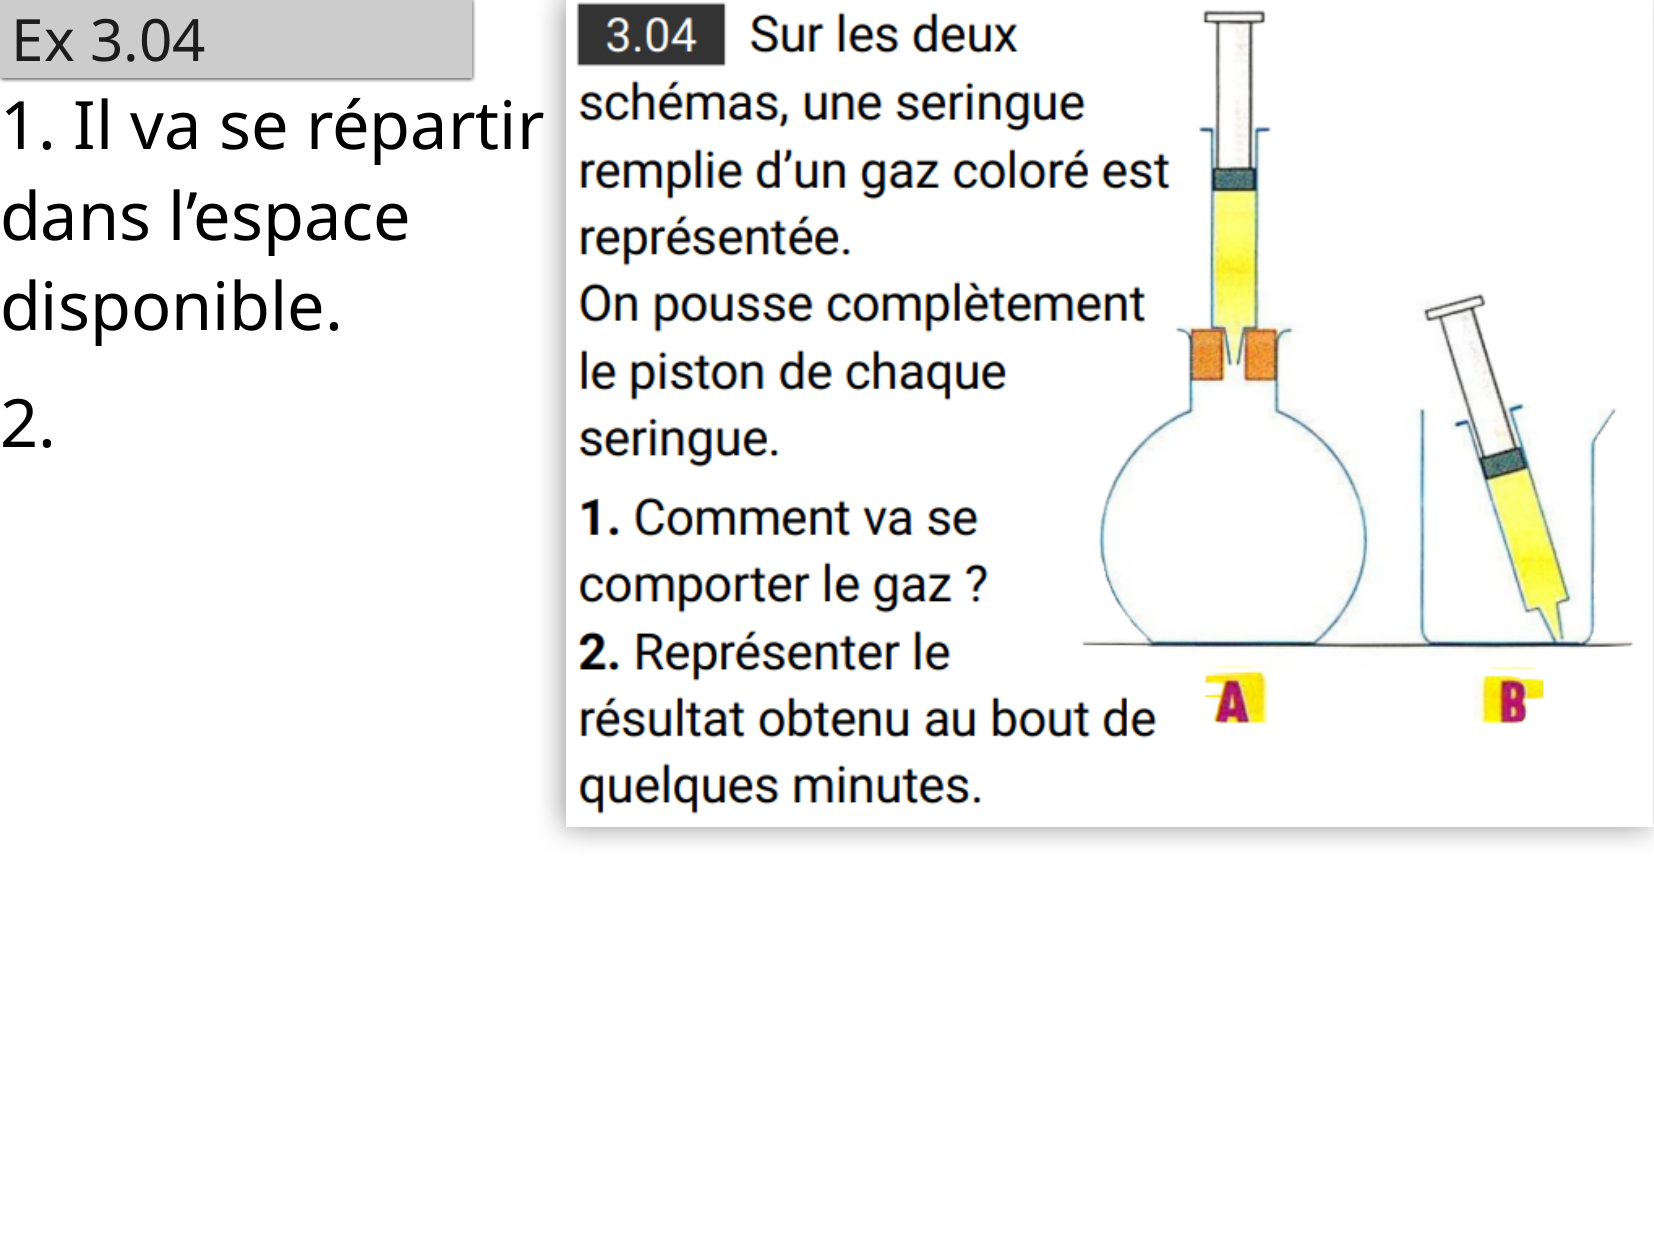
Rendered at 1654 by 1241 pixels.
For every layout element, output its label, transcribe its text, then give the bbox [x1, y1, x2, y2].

title Ex 3.04 [0, 0, 473, 78]
list 1. Il va se répartir dans l’espace disponible. 2. [0, 78, 1654, 1241]
picture [566, 0, 1654, 827]
